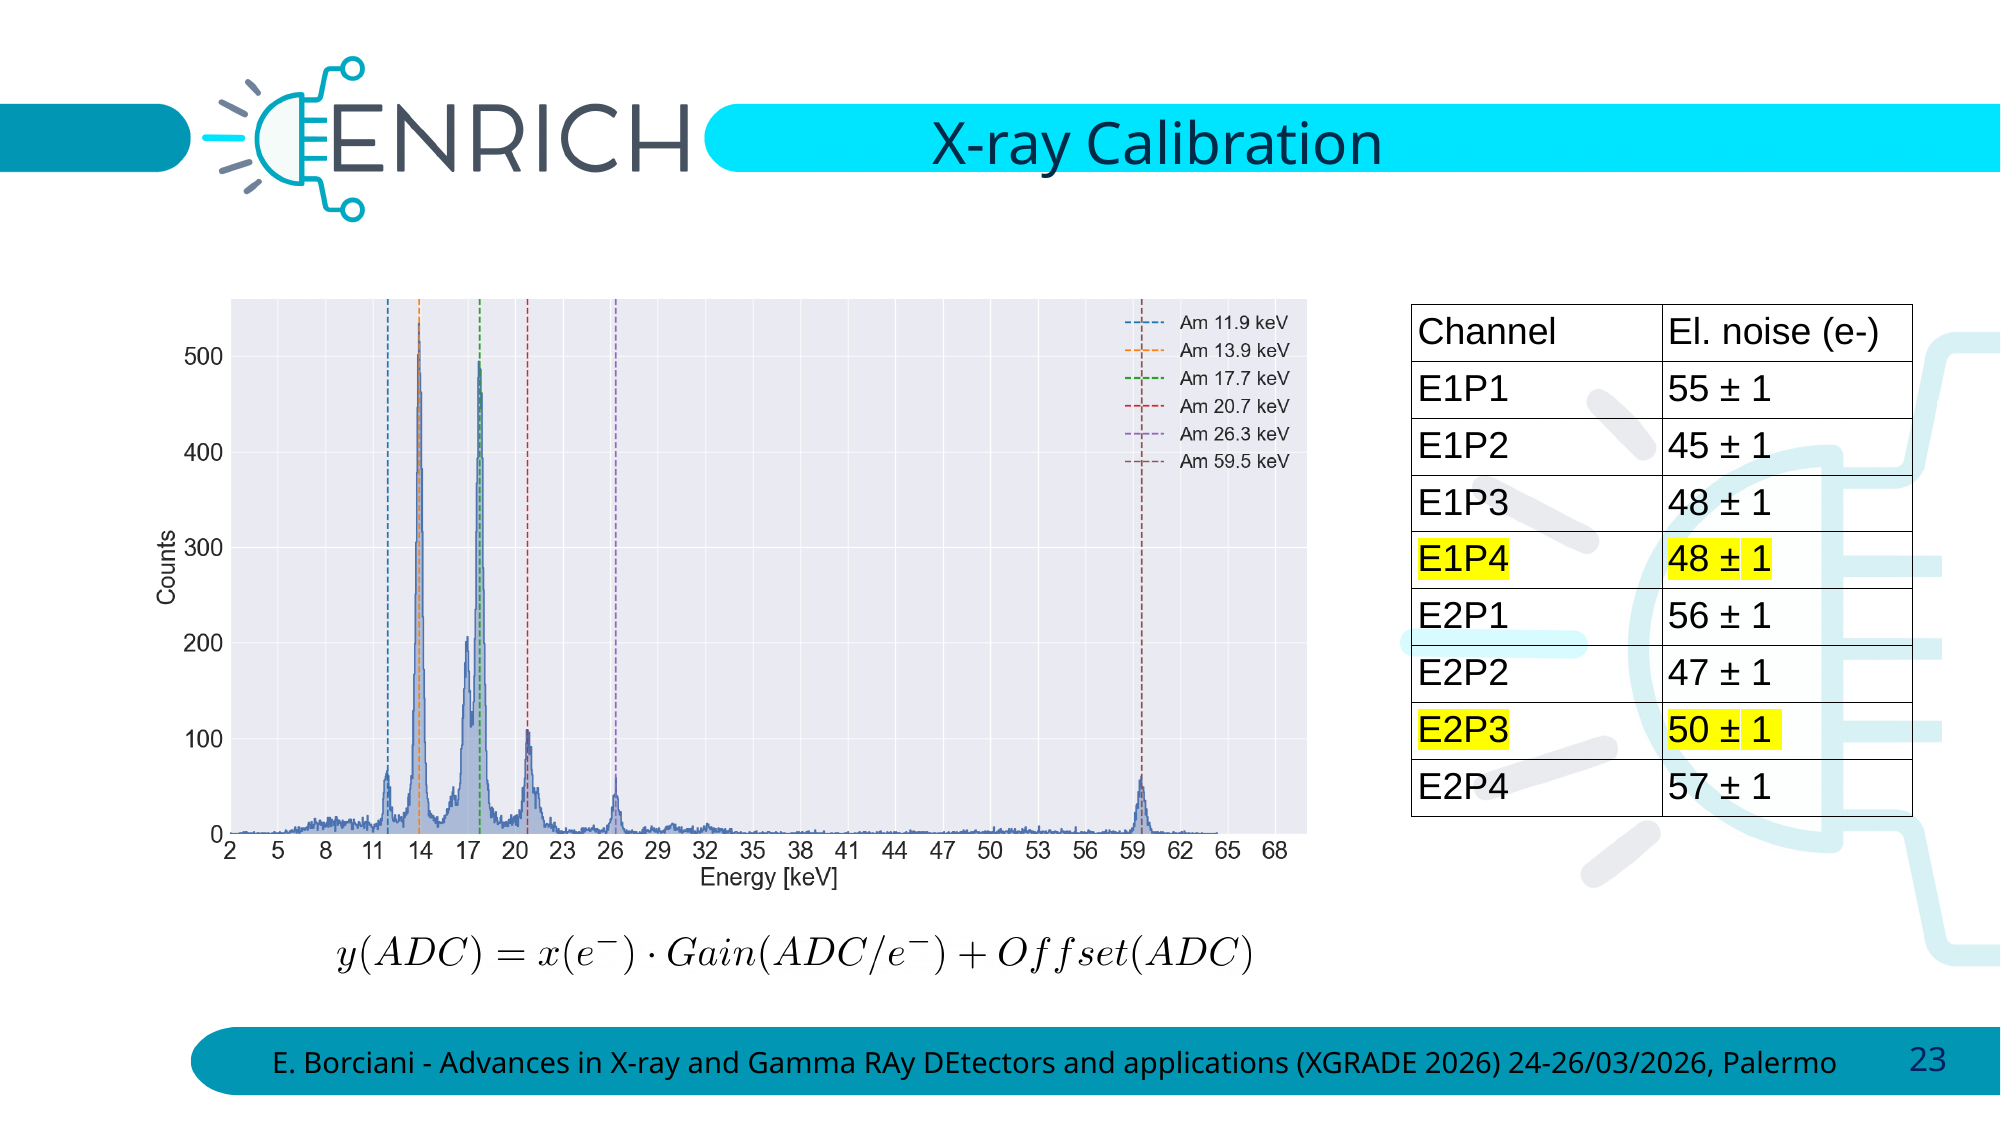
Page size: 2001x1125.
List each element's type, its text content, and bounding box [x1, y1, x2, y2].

table_cell 47 ± 1 [1663, 646, 1912, 702]
table_cell 57 ± 1 [1663, 760, 1912, 816]
table_cell E2P3 [1412, 703, 1662, 759]
text_box E. Borciani - Advances in X-ray and Gamma RAy DEtectors and applications (XGRADE 2026) 24-26/03/2026, Palermo [149, 1037, 1962, 1087]
table_header Channel [1412, 305, 1662, 361]
table_cell E1P1 [1412, 362, 1662, 418]
table_cell 45 ± 1 [1663, 419, 1912, 475]
table_cell E1P4 [1412, 532, 1662, 588]
slide_number <number> [1512, 1031, 1963, 1092]
text_box X-ray Calibration [917, 98, 1500, 184]
table_header El. noise (e-) [1663, 305, 1912, 361]
picture [0, 0, 2001, 1125]
table_cell 48 ± 1 [1663, 476, 1912, 531]
table_cell 55 ± 1 [1663, 362, 1912, 418]
table_cell 50 ± 1 [1663, 703, 1912, 759]
table_cell E2P4 [1412, 760, 1662, 816]
table_cell 48 ± 1 [1663, 532, 1912, 588]
table_cell E1P2 [1412, 419, 1662, 475]
table_cell E2P2 [1412, 646, 1662, 702]
table_cell 56 ± 1 [1663, 589, 1912, 645]
table_cell E2P1 [1412, 589, 1662, 645]
table_cell E1P3 [1412, 476, 1662, 531]
